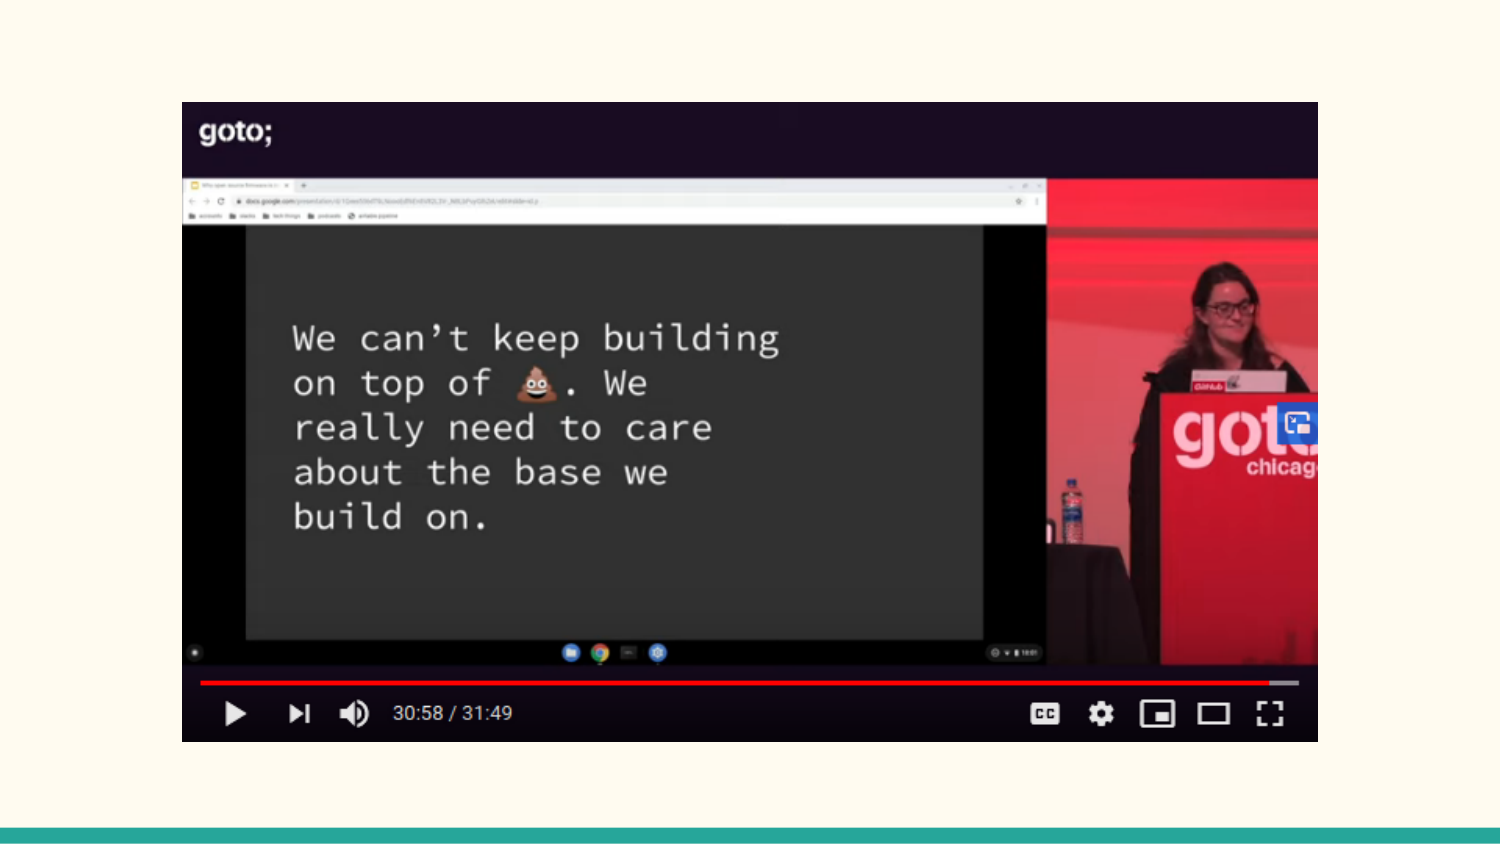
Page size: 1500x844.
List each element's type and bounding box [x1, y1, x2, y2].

picture [182, 102, 1318, 742]
